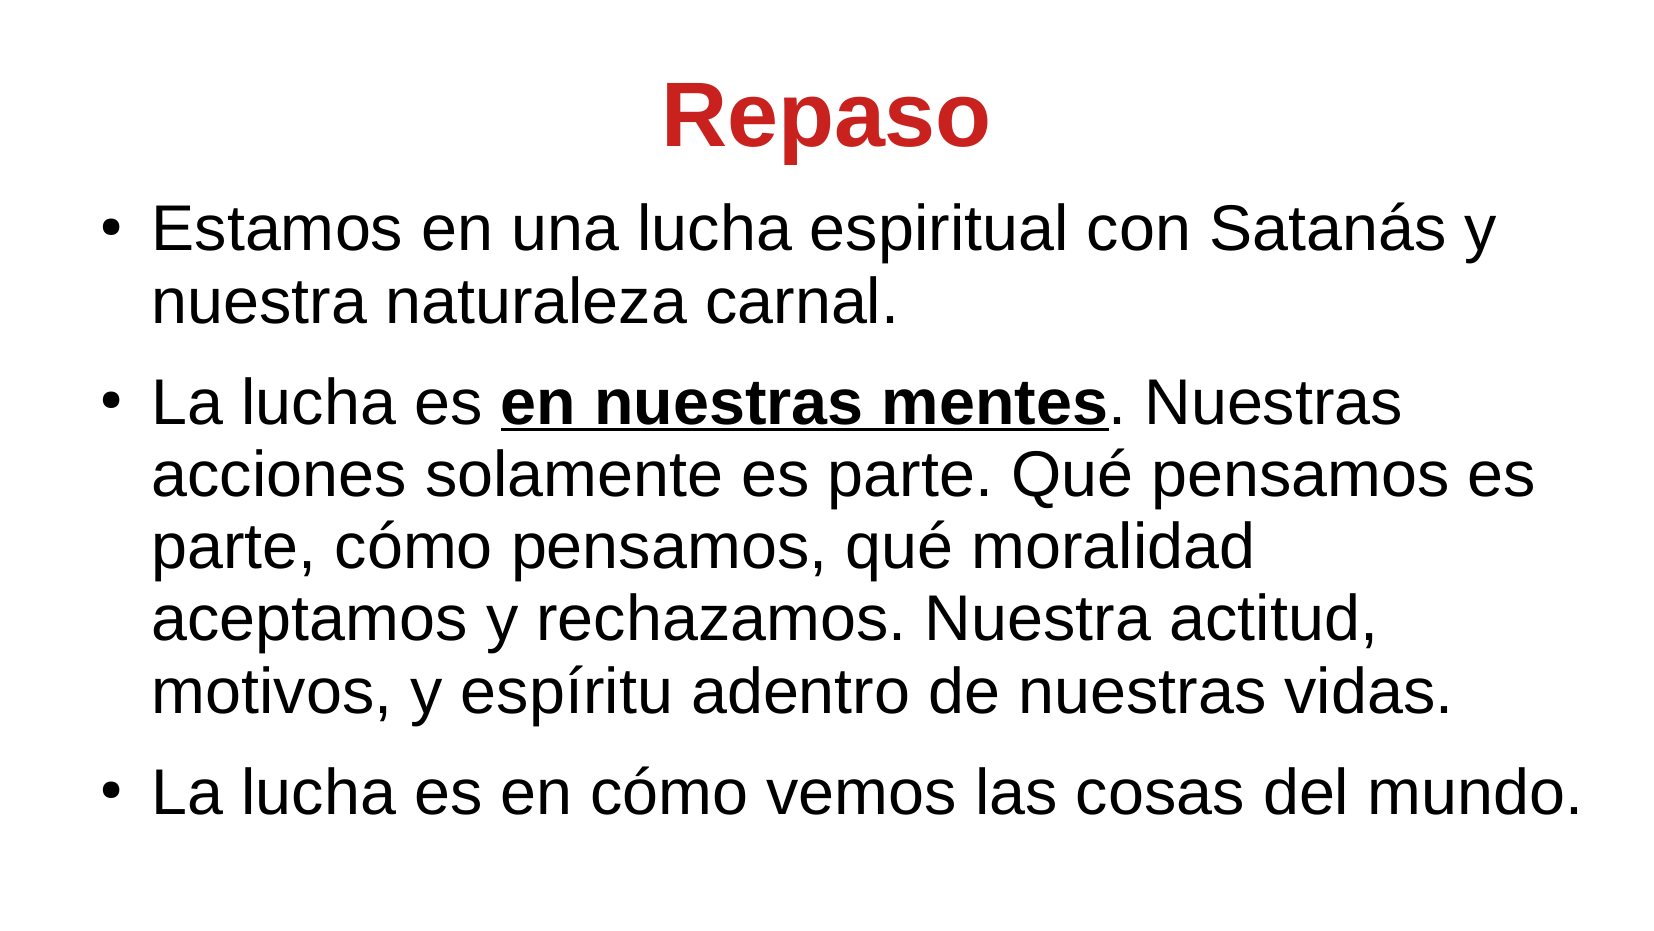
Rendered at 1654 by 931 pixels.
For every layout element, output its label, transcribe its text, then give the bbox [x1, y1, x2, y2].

title Repaso [82, 37, 1571, 192]
list Estamos en una lucha espiritual con Satanás y nuestra naturaleza carnal. La lucha es en nuestras mentes. Nuestras acciones solamente es parte. Qué pensamos es parte, cómo pensamos, qué moralidad aceptamos y rechazamos. Nuestra actitud, motivos, y espíritu adentro de nuestras vidas. La lucha es en cómo vemos las cosas del mundo. [82, 192, 1591, 886]
